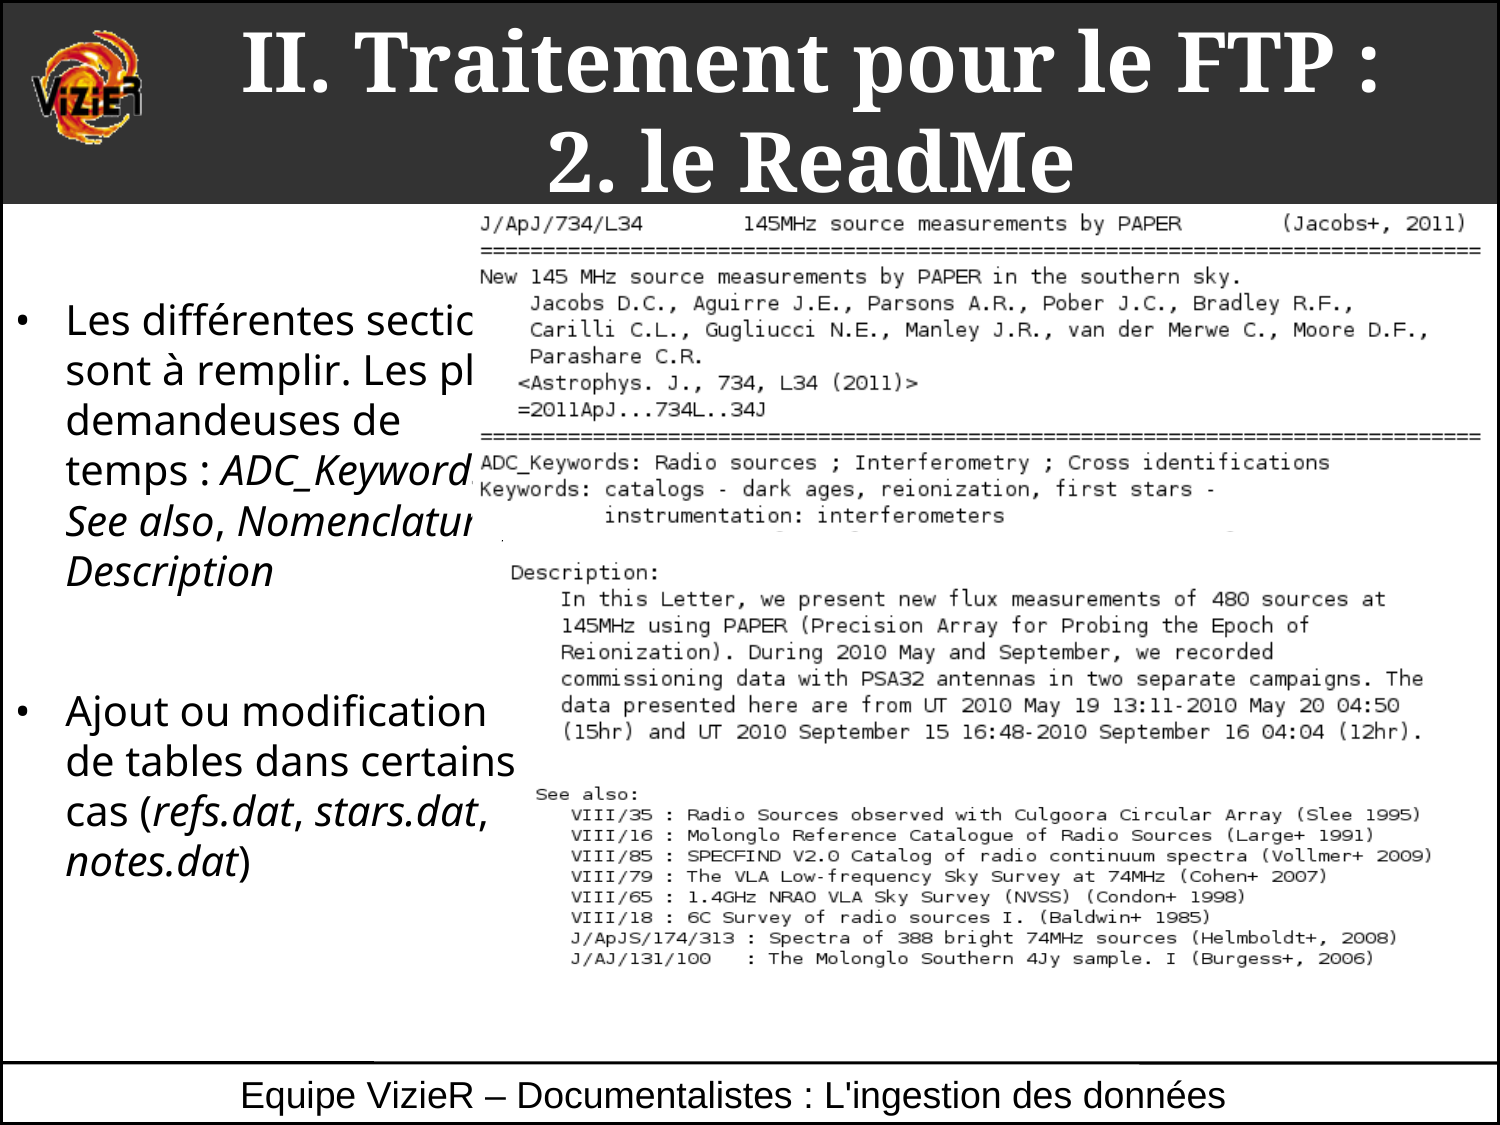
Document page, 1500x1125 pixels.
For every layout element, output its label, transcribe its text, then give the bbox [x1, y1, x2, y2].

title II. Traitement pour le FTP : 2. le ReadMe [147, 1, 1477, 212]
picture [531, 779, 1477, 981]
picture [472, 212, 1487, 750]
list Les différentes sections sont à remplir. Les plus demandeuses de temps : ADC_Keywords, See also, Nomenclature, Description Ajout ou modification de tables dans certains cas (refs.dat, stars.dat, notes.dat)‏ [0, 212, 562, 1039]
picture [29, 29, 147, 148]
